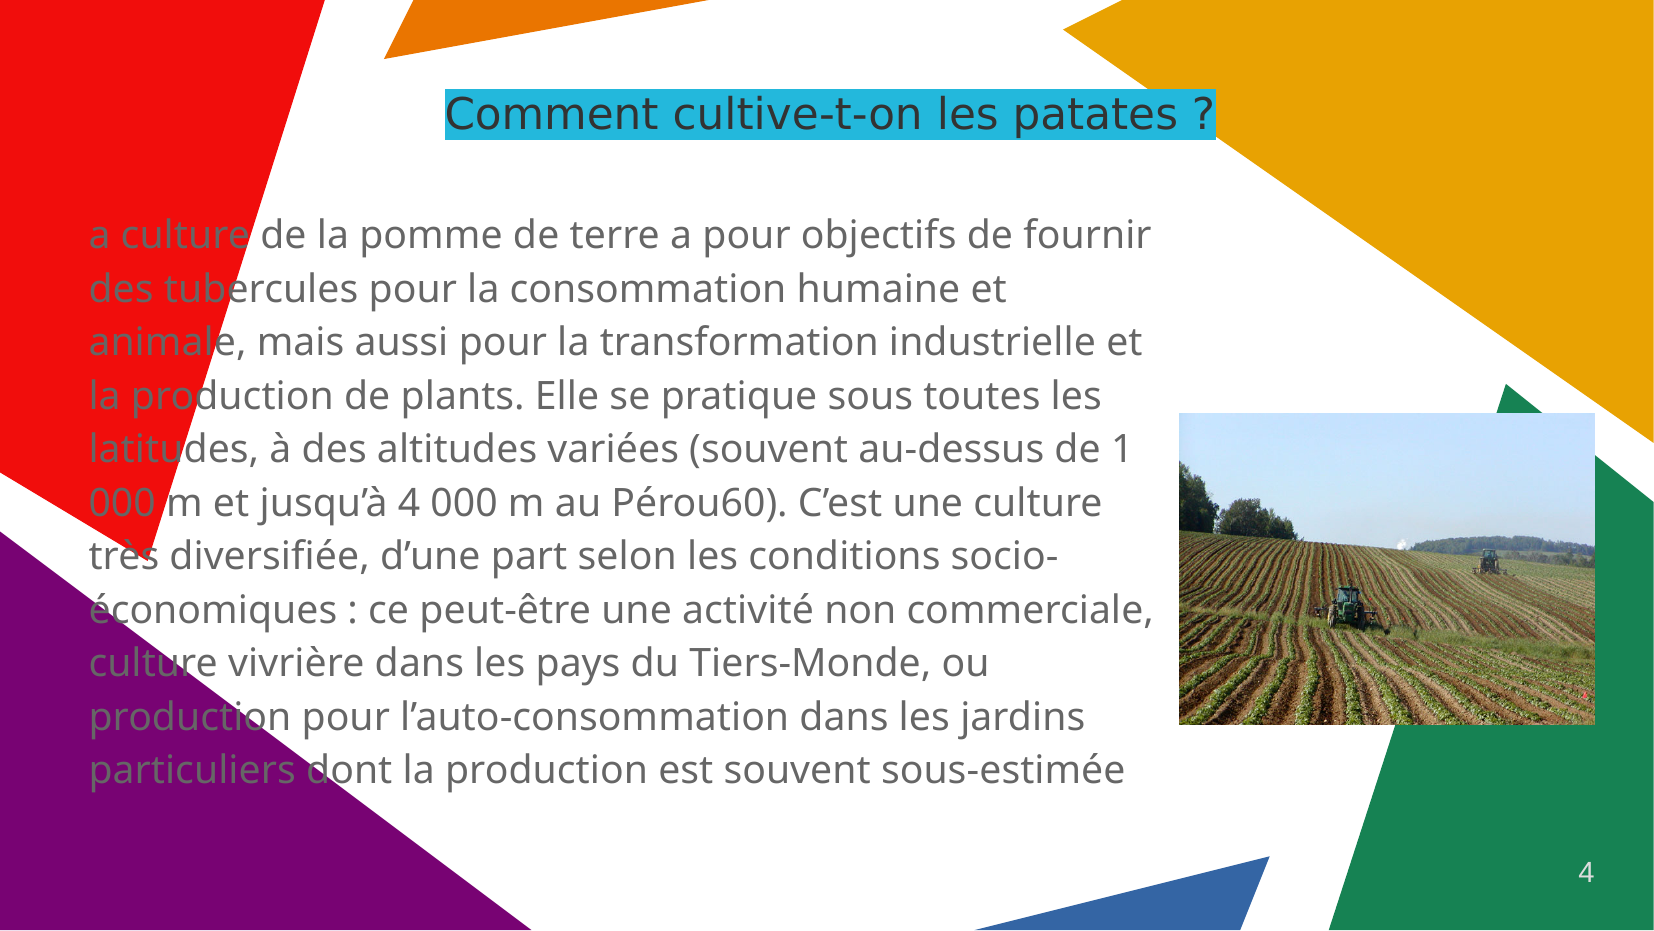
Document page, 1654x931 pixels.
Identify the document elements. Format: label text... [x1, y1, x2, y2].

title Comment cultive-t-on les patates ? [289, 37, 1372, 193]
list a culture de la pomme de terre a pour objectifs de fournir des tubercules pour la consommation humaine et animale, mais aussi pour la transformation industrielle et la production de plants. Elle se pratique sous toutes les latitudes, à des altitudes variées (souvent au-dessus de 1 000 m et jusqu’à 4 000 m au Pérou60). C’est une culture très diversifiée, d’une part selon les conditions socio-économiques : ce peut-être une activité non commerciale, culture vivrière dans les pays du Tiers-Monde, ou production pour l’auto-consommation dans les jardins particuliers dont la production est souvent sous-estimée [88, 206, 1171, 806]
picture [1179, 413, 1595, 725]
